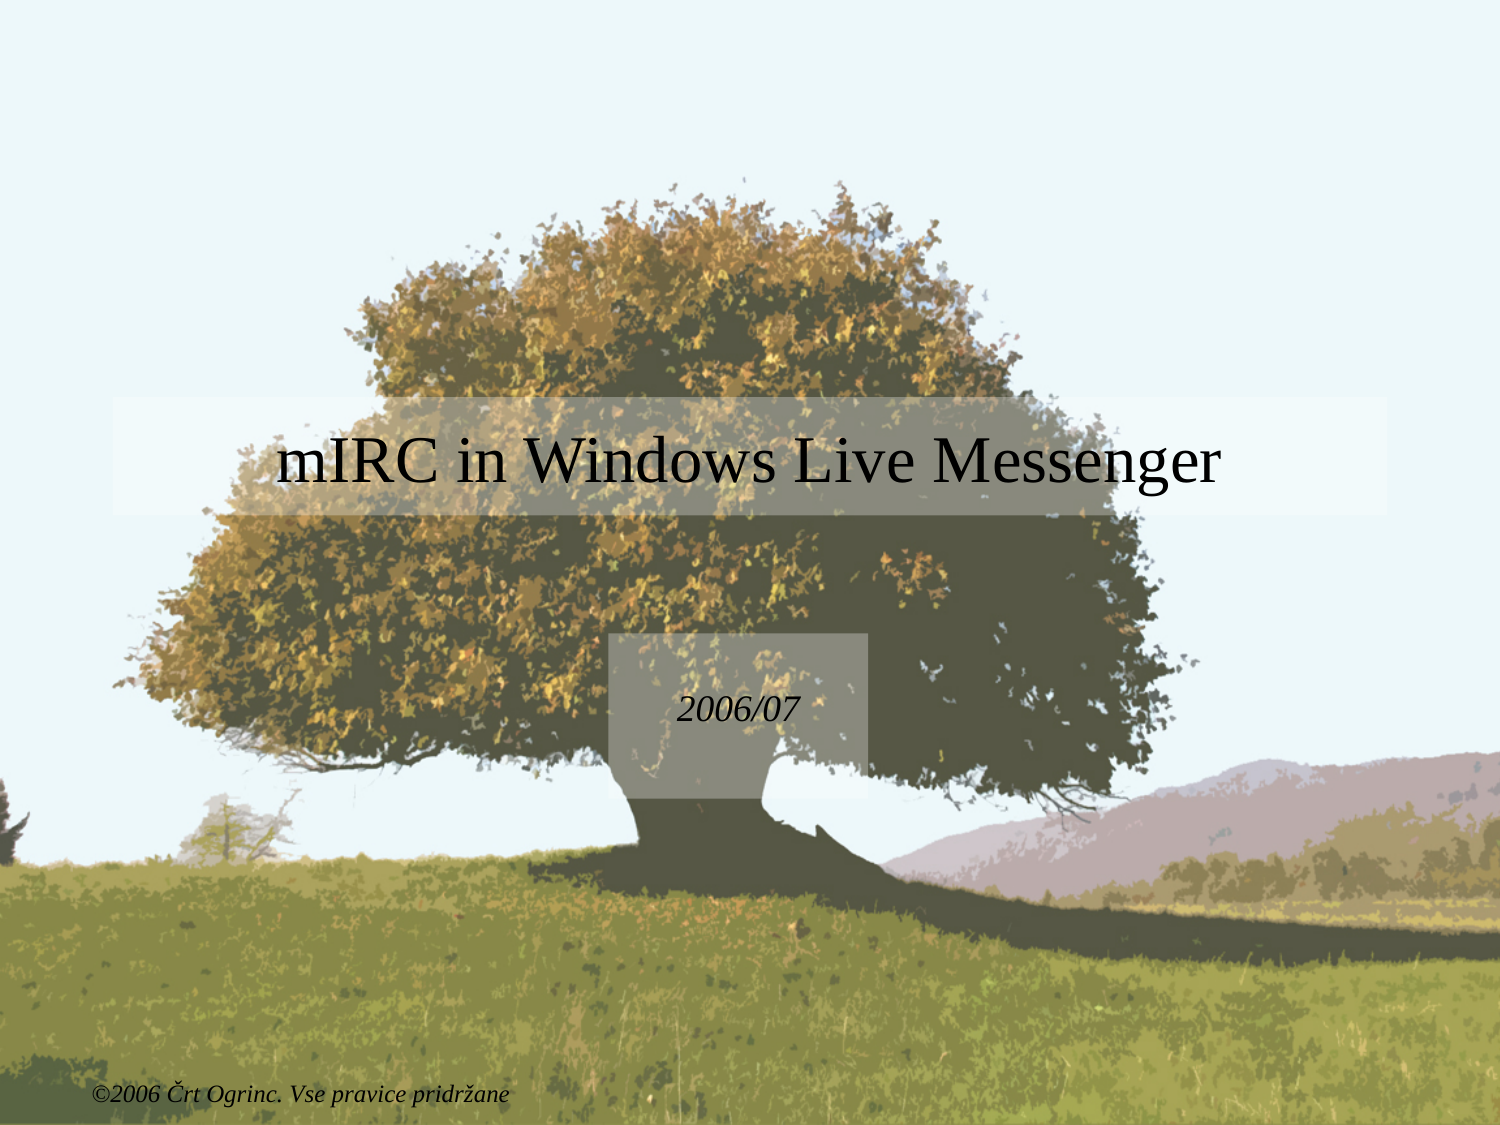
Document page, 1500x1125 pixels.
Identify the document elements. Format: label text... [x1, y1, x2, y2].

title mIRC in Windows Live Messenger [112, 397, 1388, 516]
subtitle 2006/07 [608, 633, 869, 799]
picture [0, 0, 1500, 1125]
